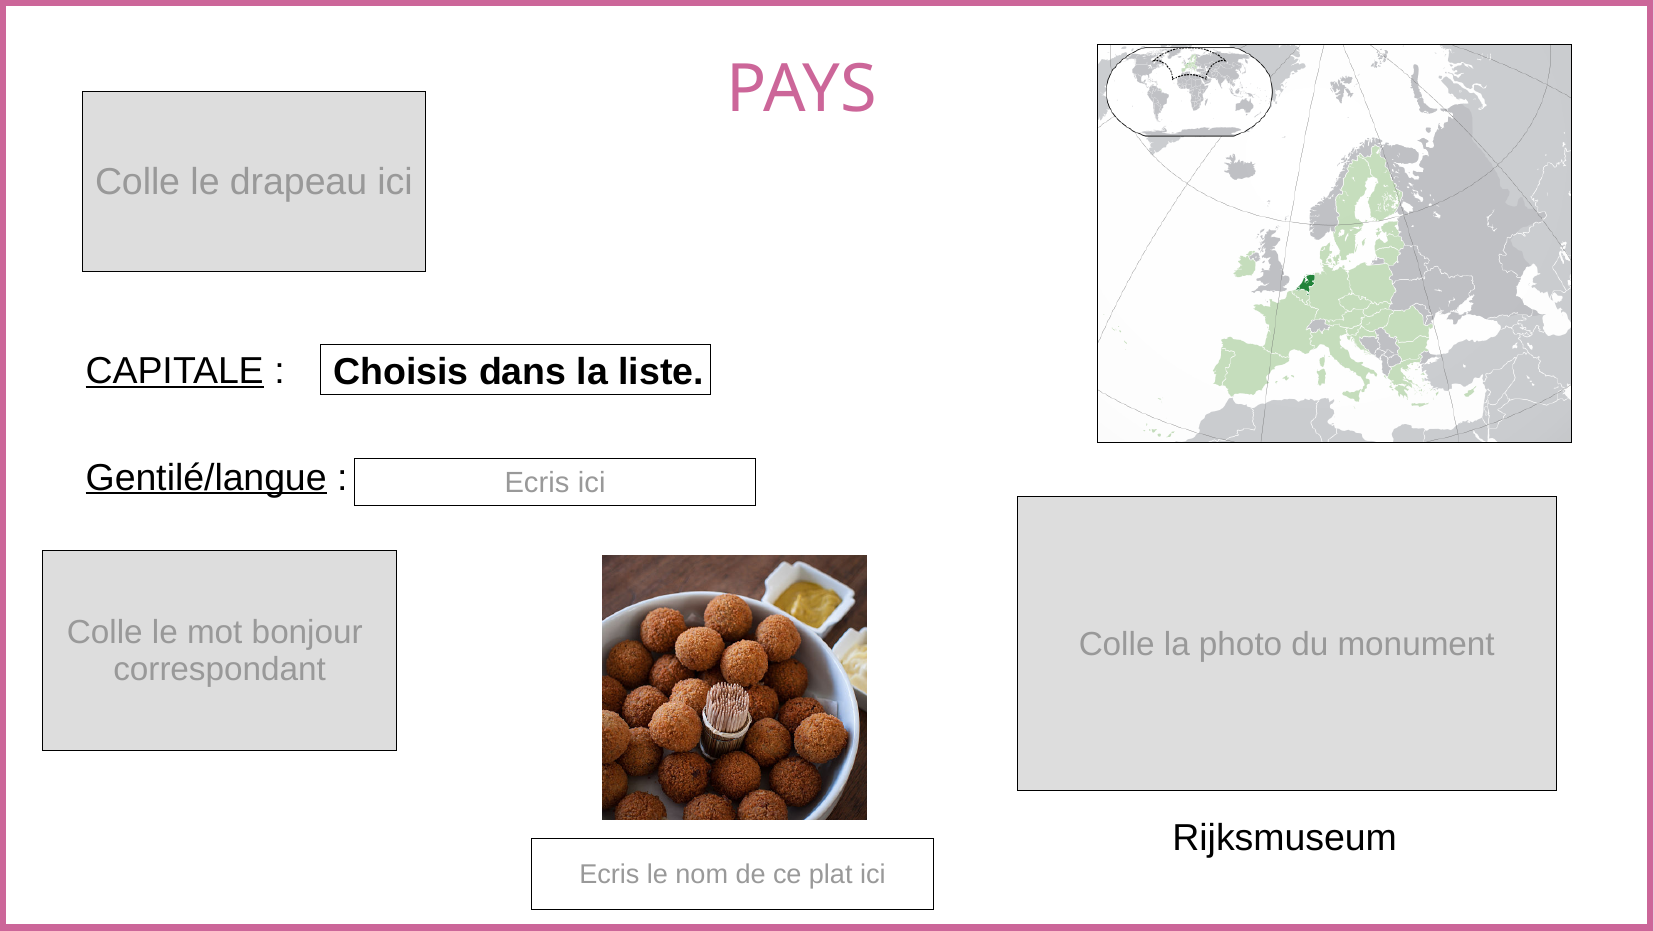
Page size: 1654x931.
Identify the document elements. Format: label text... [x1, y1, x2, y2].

text_box Colle le drapeau ici [82, 91, 426, 272]
picture [602, 555, 867, 820]
text_box CAPITALE : [70, 342, 308, 400]
text_box Colle le mot bonjour correspondant [42, 550, 397, 751]
text_box Rijksmuseum [1157, 808, 1433, 866]
picture [1097, 44, 1572, 443]
text_box Colle la photo du monument [1017, 496, 1557, 791]
text_box Gentilé/langue : [70, 448, 367, 506]
text_box Ecris le nom de ce plat ici [531, 838, 934, 910]
text_box PAYS [712, 32, 902, 126]
text_box Ecris ici [367, 458, 756, 506]
